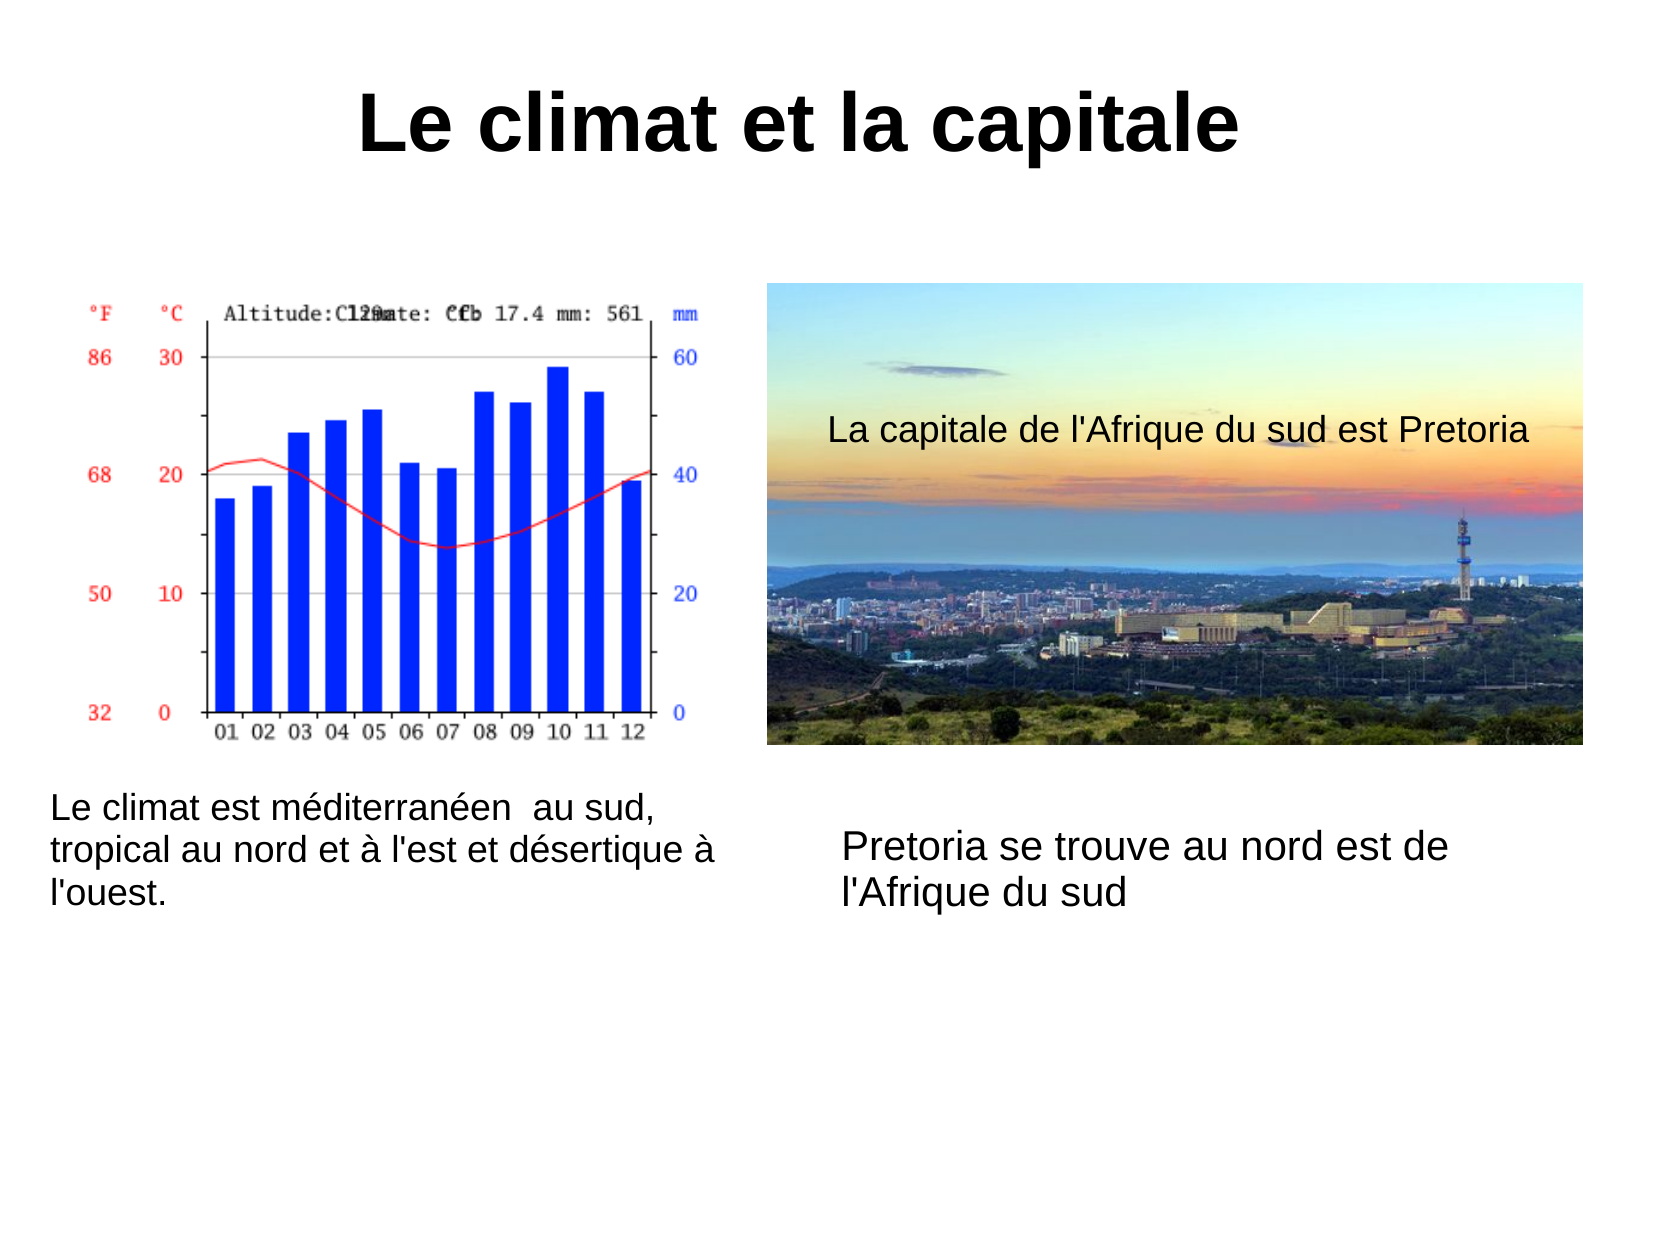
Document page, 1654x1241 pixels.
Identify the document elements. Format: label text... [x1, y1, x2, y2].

text_box Pretoria se trouve au nord est de l'Afrique du sud [826, 814, 1583, 924]
picture [767, 283, 1583, 745]
text_box Le climat et la capitale [342, 69, 1264, 178]
picture [47, 250, 757, 783]
text_box La capitale de l'Afrique du sud est Pretoria [812, 401, 1545, 459]
text_box Le climat est méditerranéen au sud, tropical au nord et à l'est et désertique à l'ouest. [35, 779, 756, 921]
